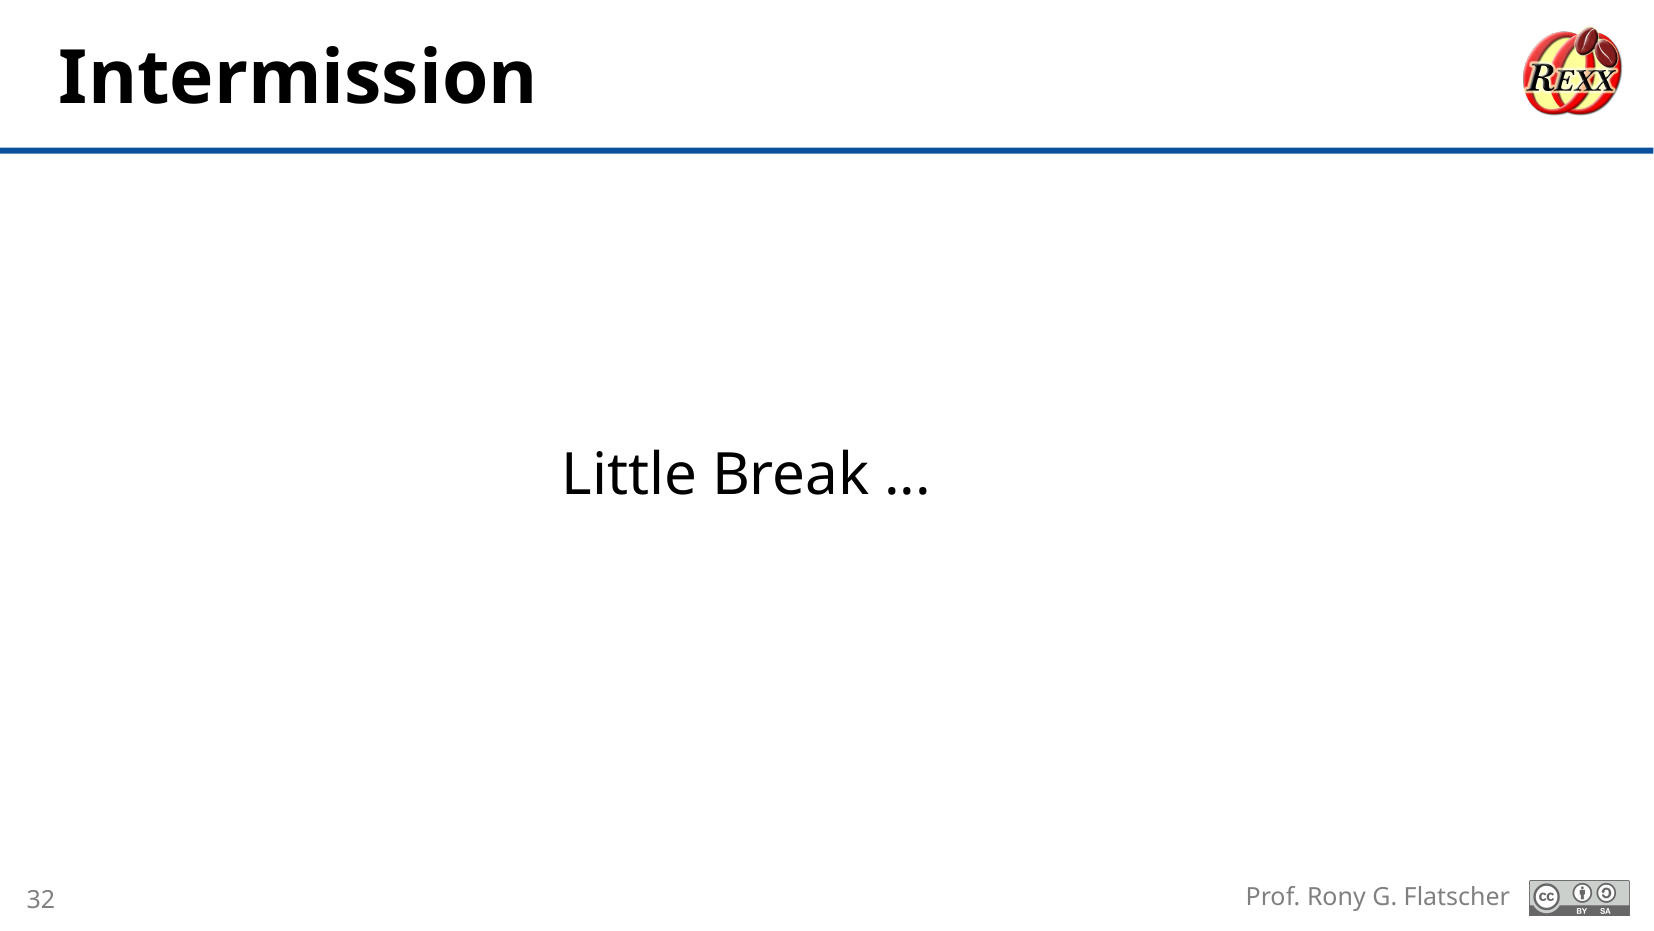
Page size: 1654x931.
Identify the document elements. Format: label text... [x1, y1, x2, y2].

text_box Little Break ... [546, 425, 1063, 522]
title Intermission [0, 0, 1625, 148]
